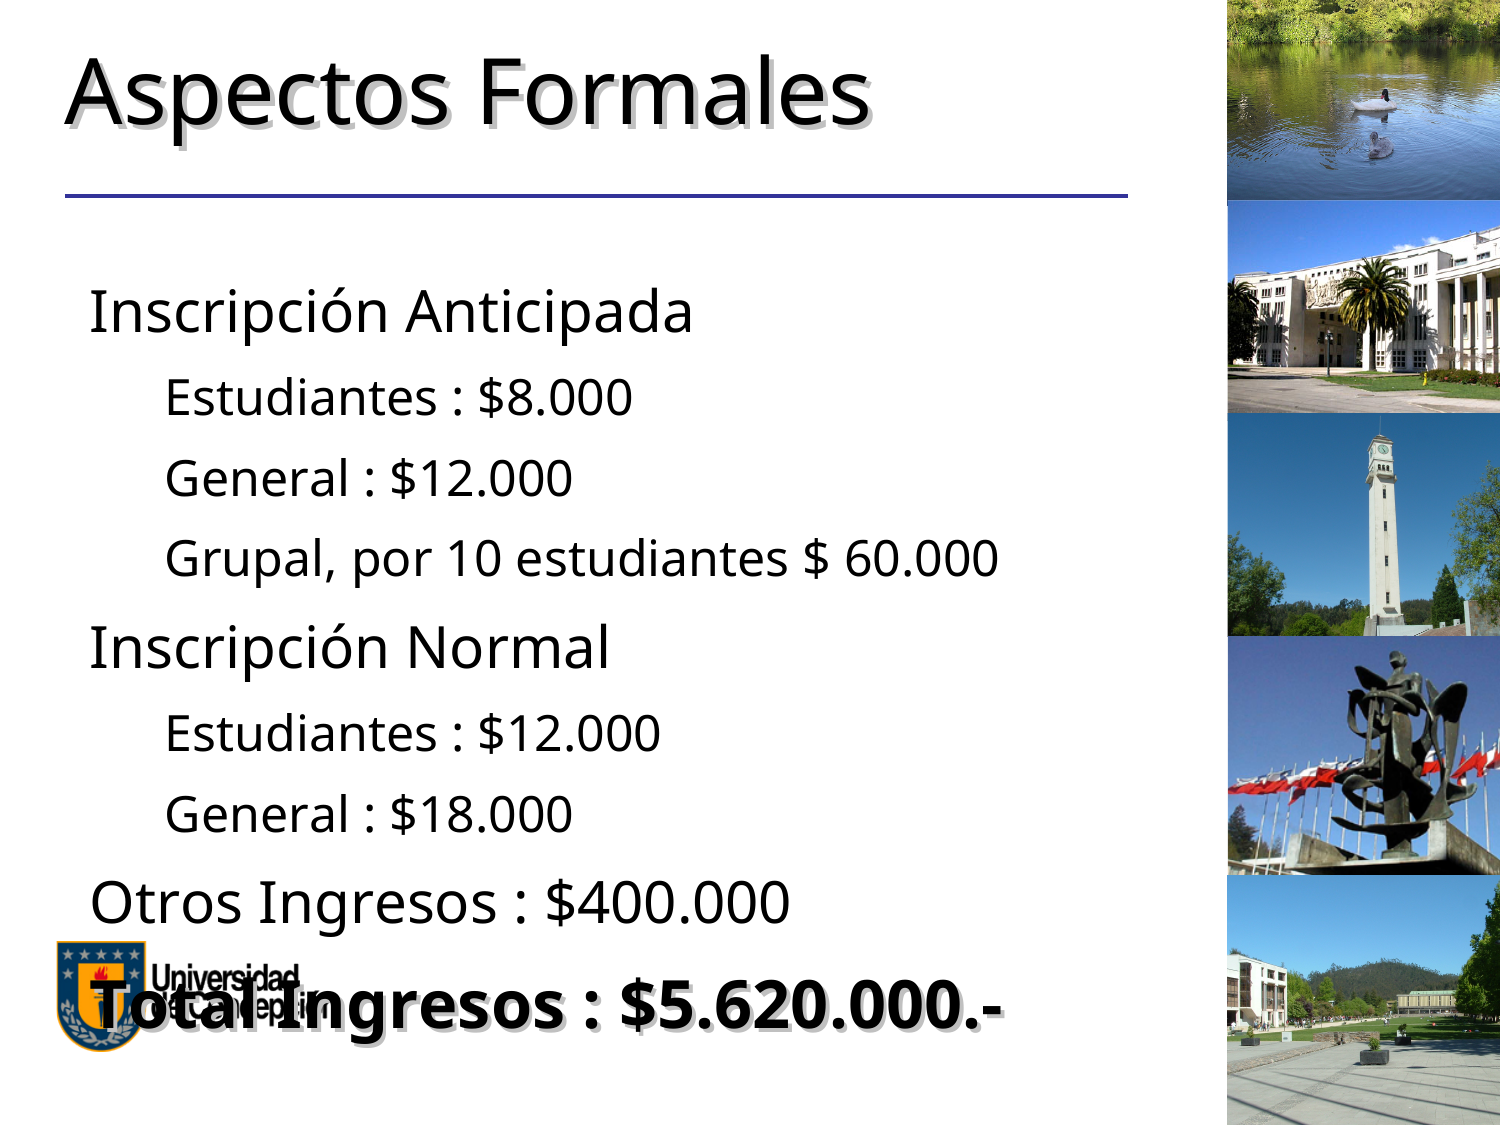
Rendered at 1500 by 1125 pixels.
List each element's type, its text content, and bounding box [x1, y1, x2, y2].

list Inscripción Anticipada Estudiantes : $8.000 General : $12.000 Grupal, por 10 estudiantes $ 60.000 Inscripción Normal Estudiantes : $12.000 General : $18.000 Otros Ingresos : $400.000 Total Ingresos : $5.620.000.- [74, 262, 1223, 1056]
title Aspectos Formales [49, 0, 1223, 184]
picture [56, 941, 74, 1052]
picture [1227, 0, 1500, 1125]
